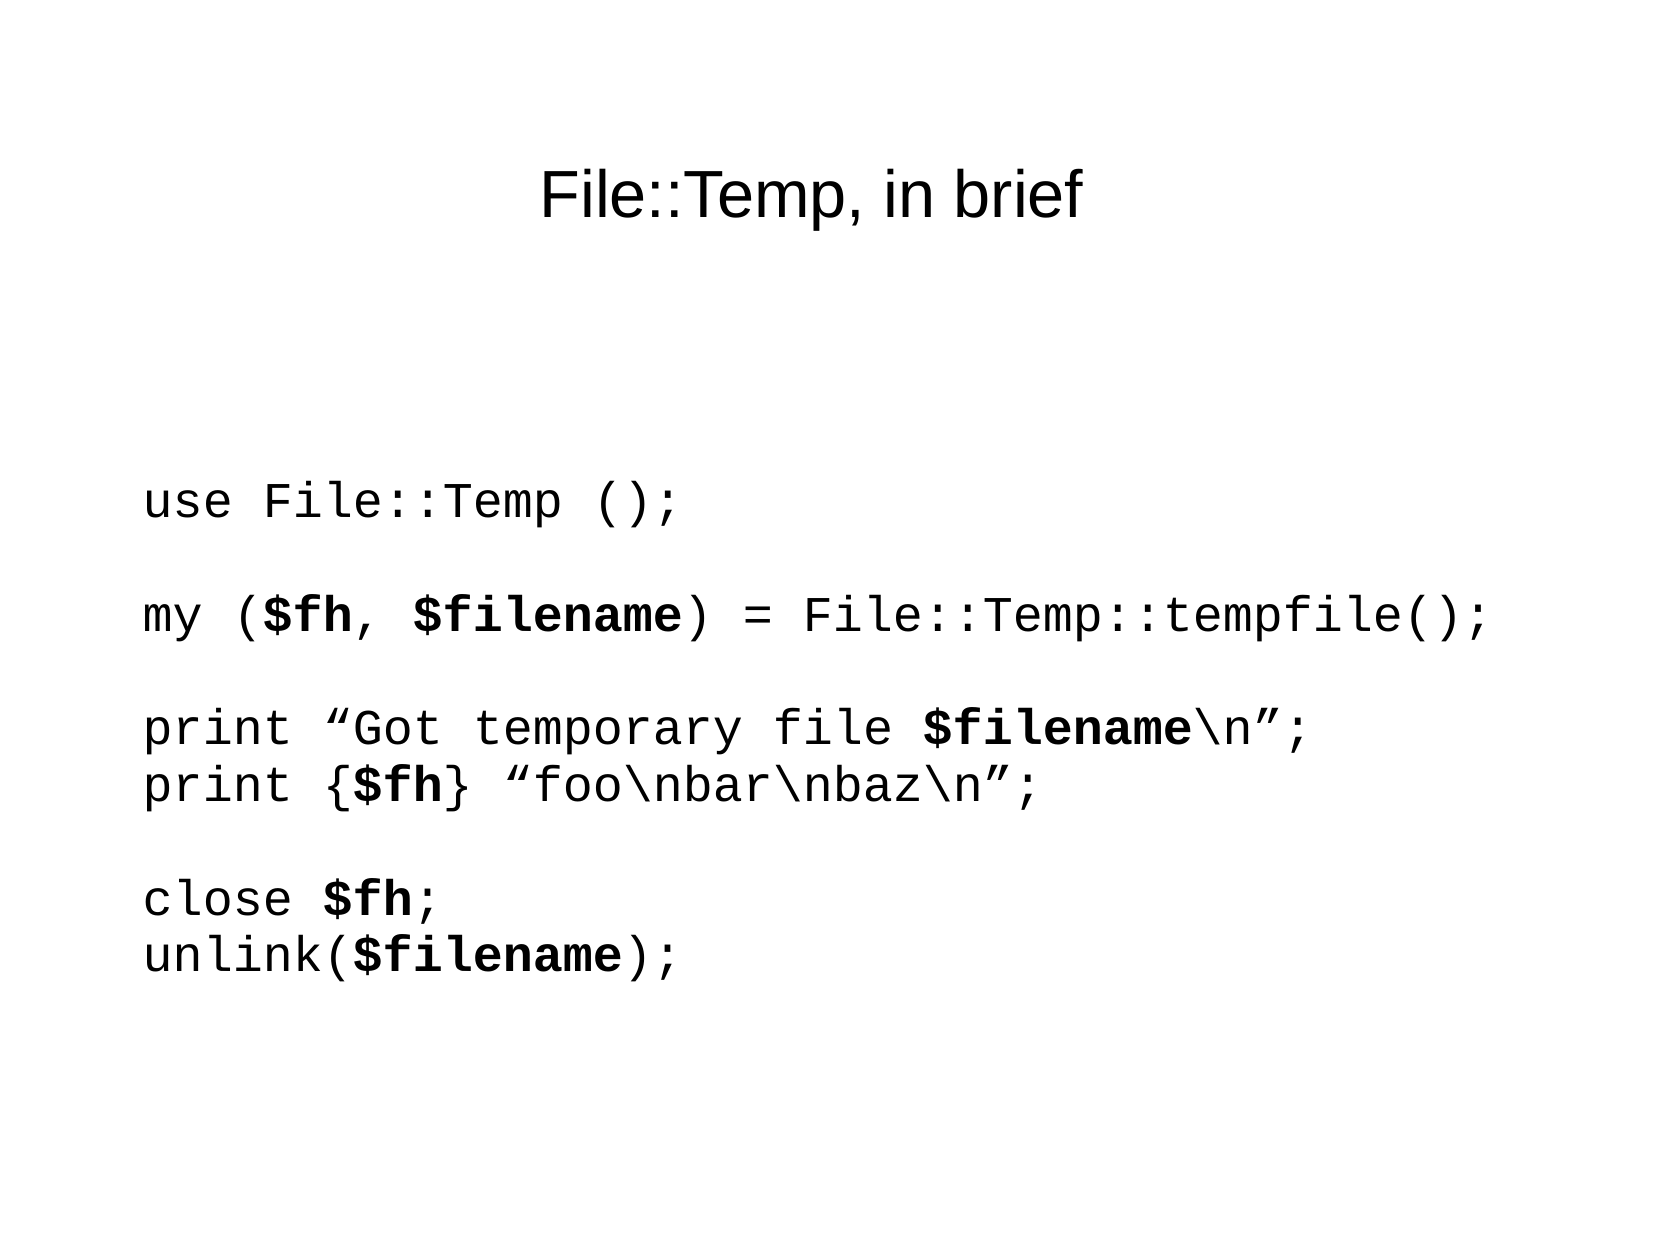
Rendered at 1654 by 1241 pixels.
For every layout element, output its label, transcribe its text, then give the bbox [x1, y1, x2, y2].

text_box use File::Temp (); my ($fh, $filename) = File::Temp::tempfile(); print “Got temporary file $filename\n”; print {$fh} “foo\nbar\nbaz\n”; close $fh; unlink($filename); [127, 468, 1508, 995]
text_box File::Temp, in brief [525, 150, 1101, 240]
